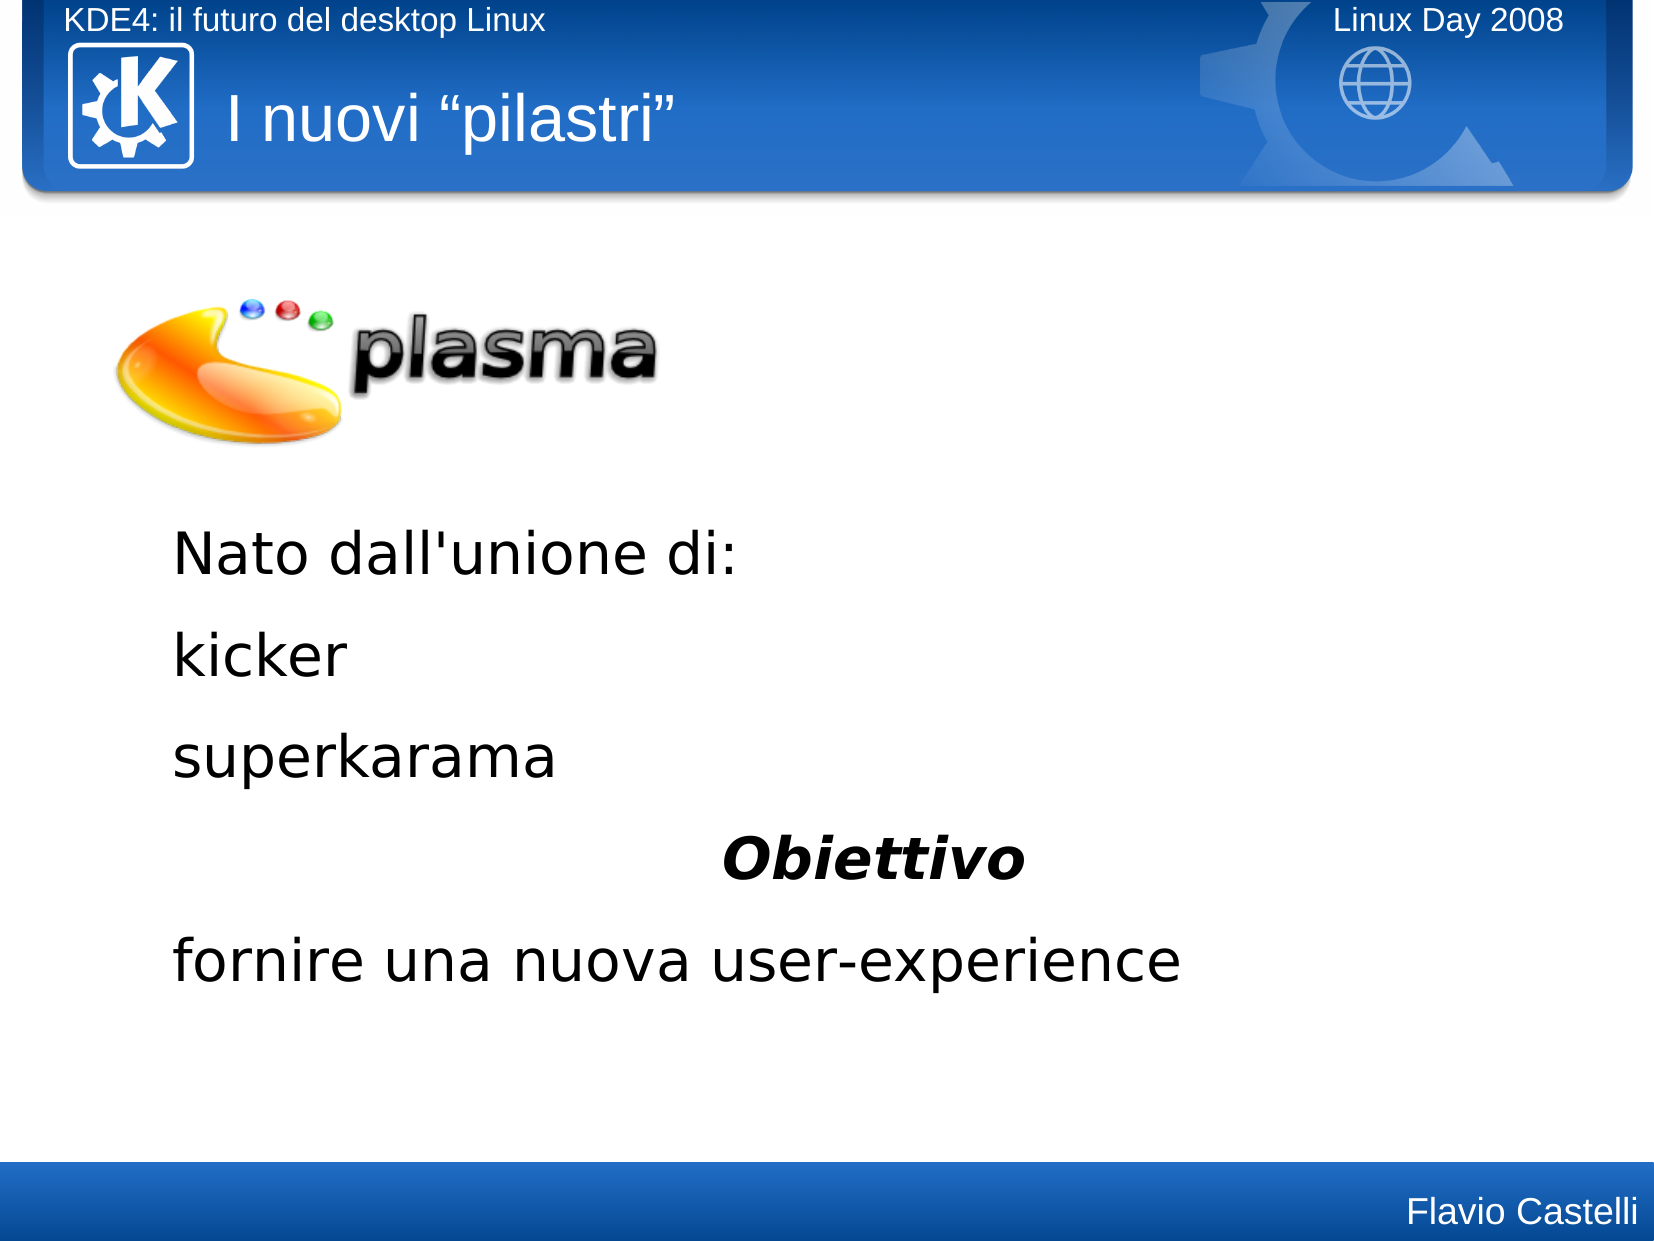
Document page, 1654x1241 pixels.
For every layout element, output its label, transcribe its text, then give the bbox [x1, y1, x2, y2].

picture [0, 0, 1652, 216]
title I nuovi “pilastri” [225, 49, 1571, 188]
picture [112, 299, 660, 450]
text_box Nato dall'unione di: kicker superkarama Obiettivo fornire una nuova user-experience [112, 479, 1592, 969]
